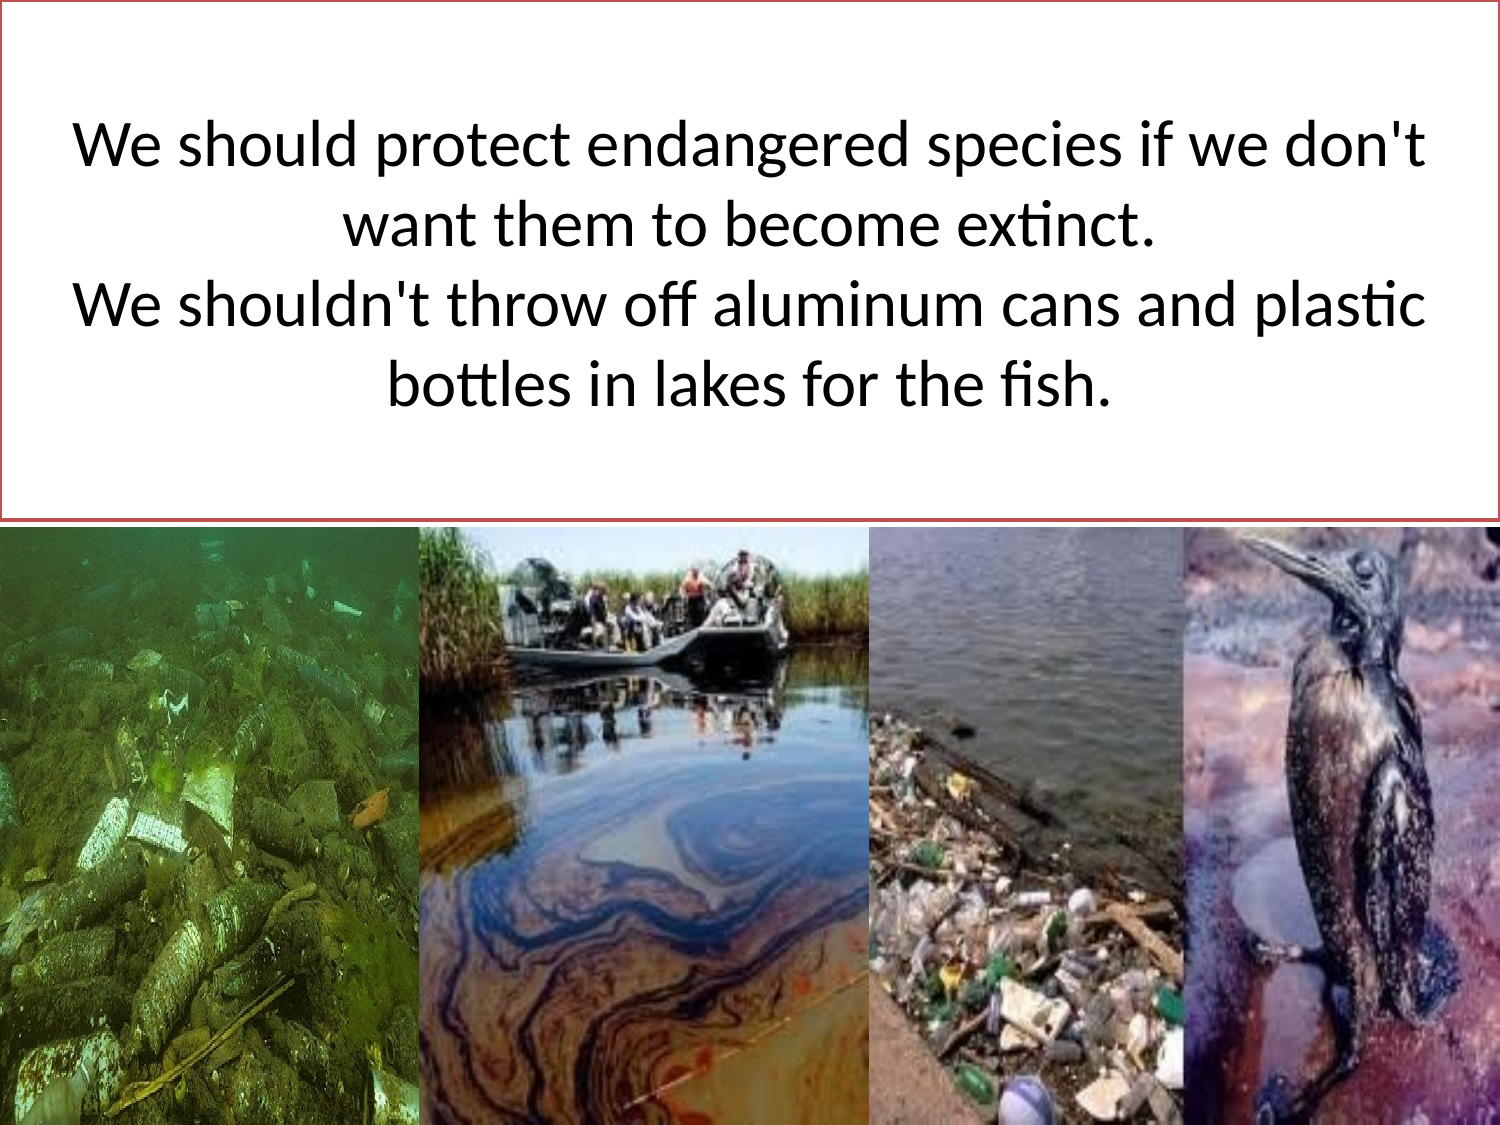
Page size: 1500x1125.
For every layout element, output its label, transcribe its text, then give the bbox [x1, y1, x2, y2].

title We should protect endangered species if we don't want them to become extinct. We shouldn't throw off aluminum cans and plastic bottles in lakes for the fish. [0, 0, 1500, 520]
picture [0, 527, 1500, 1125]
